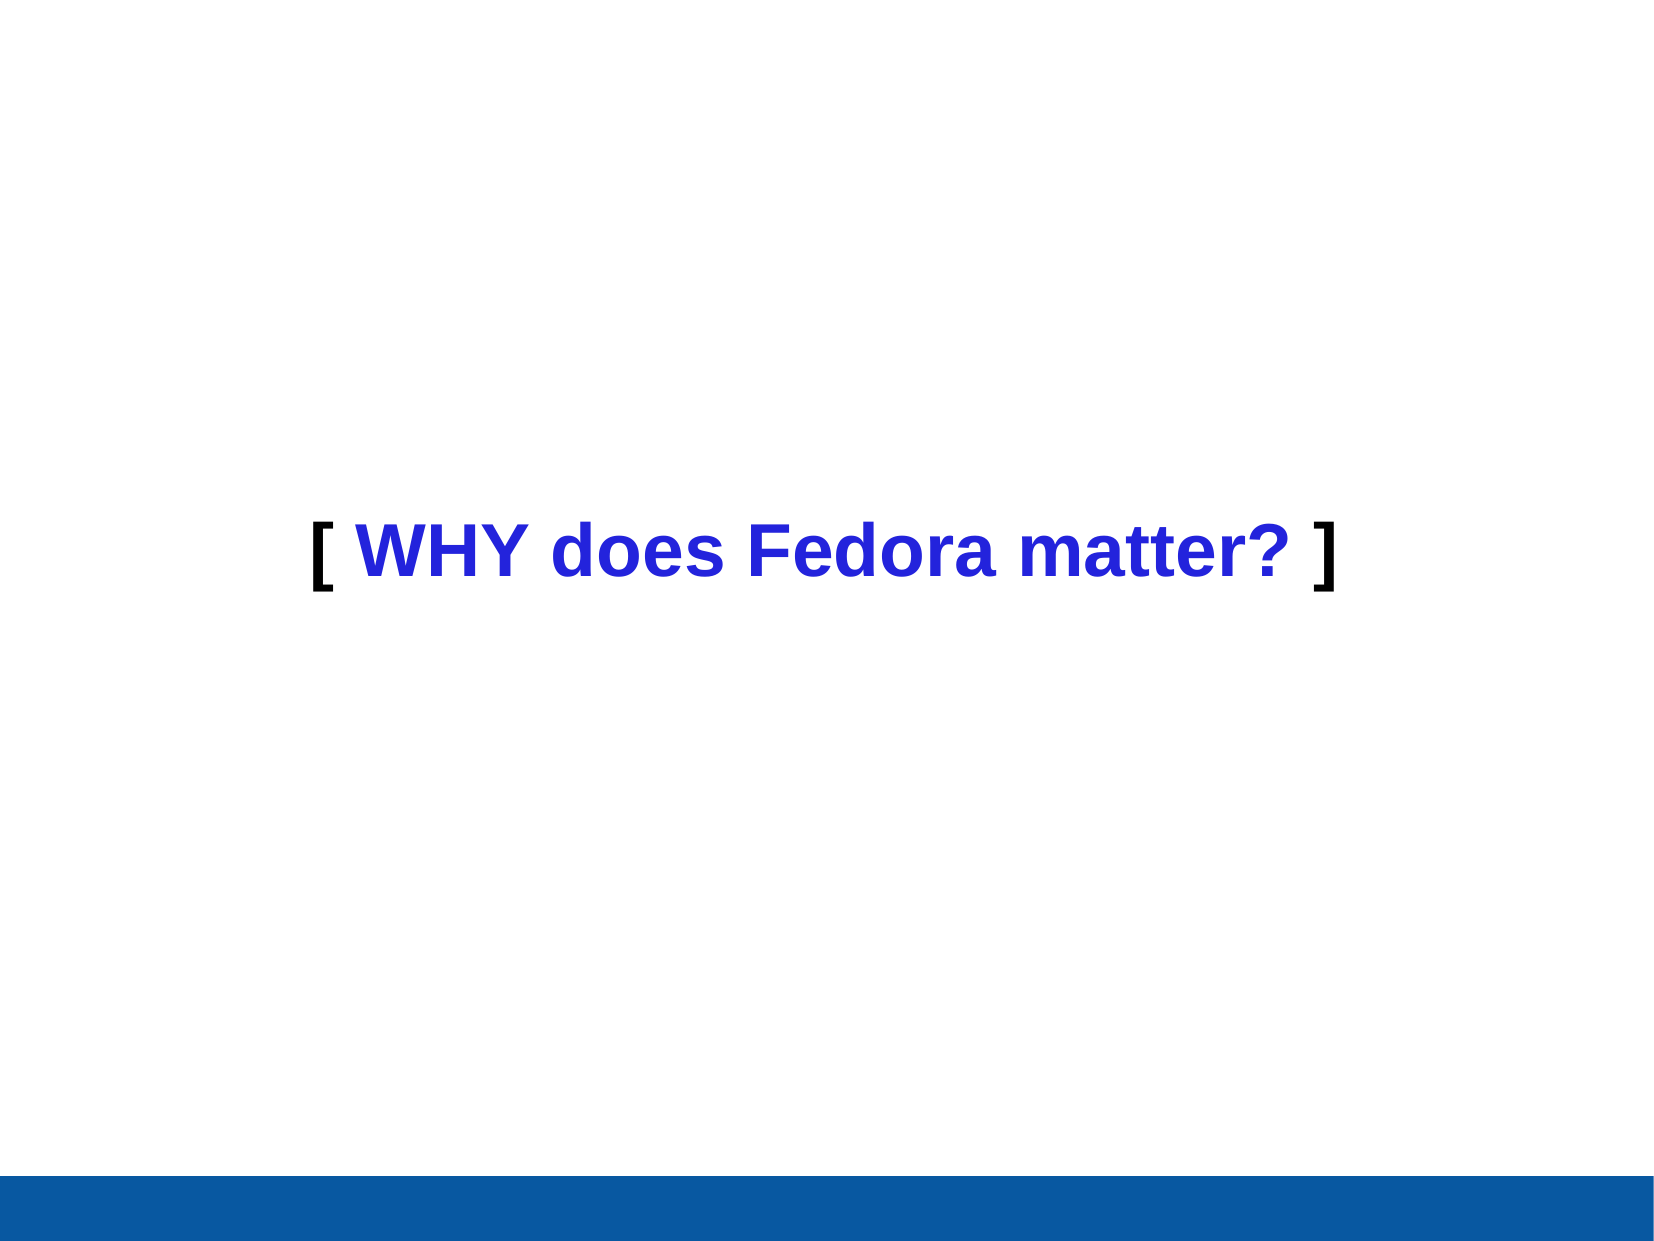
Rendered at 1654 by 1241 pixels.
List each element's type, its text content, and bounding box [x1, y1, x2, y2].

picture [0, 1176, 1654, 1241]
list [ WHY does Fedora matter? ] [309, 437, 1456, 771]
